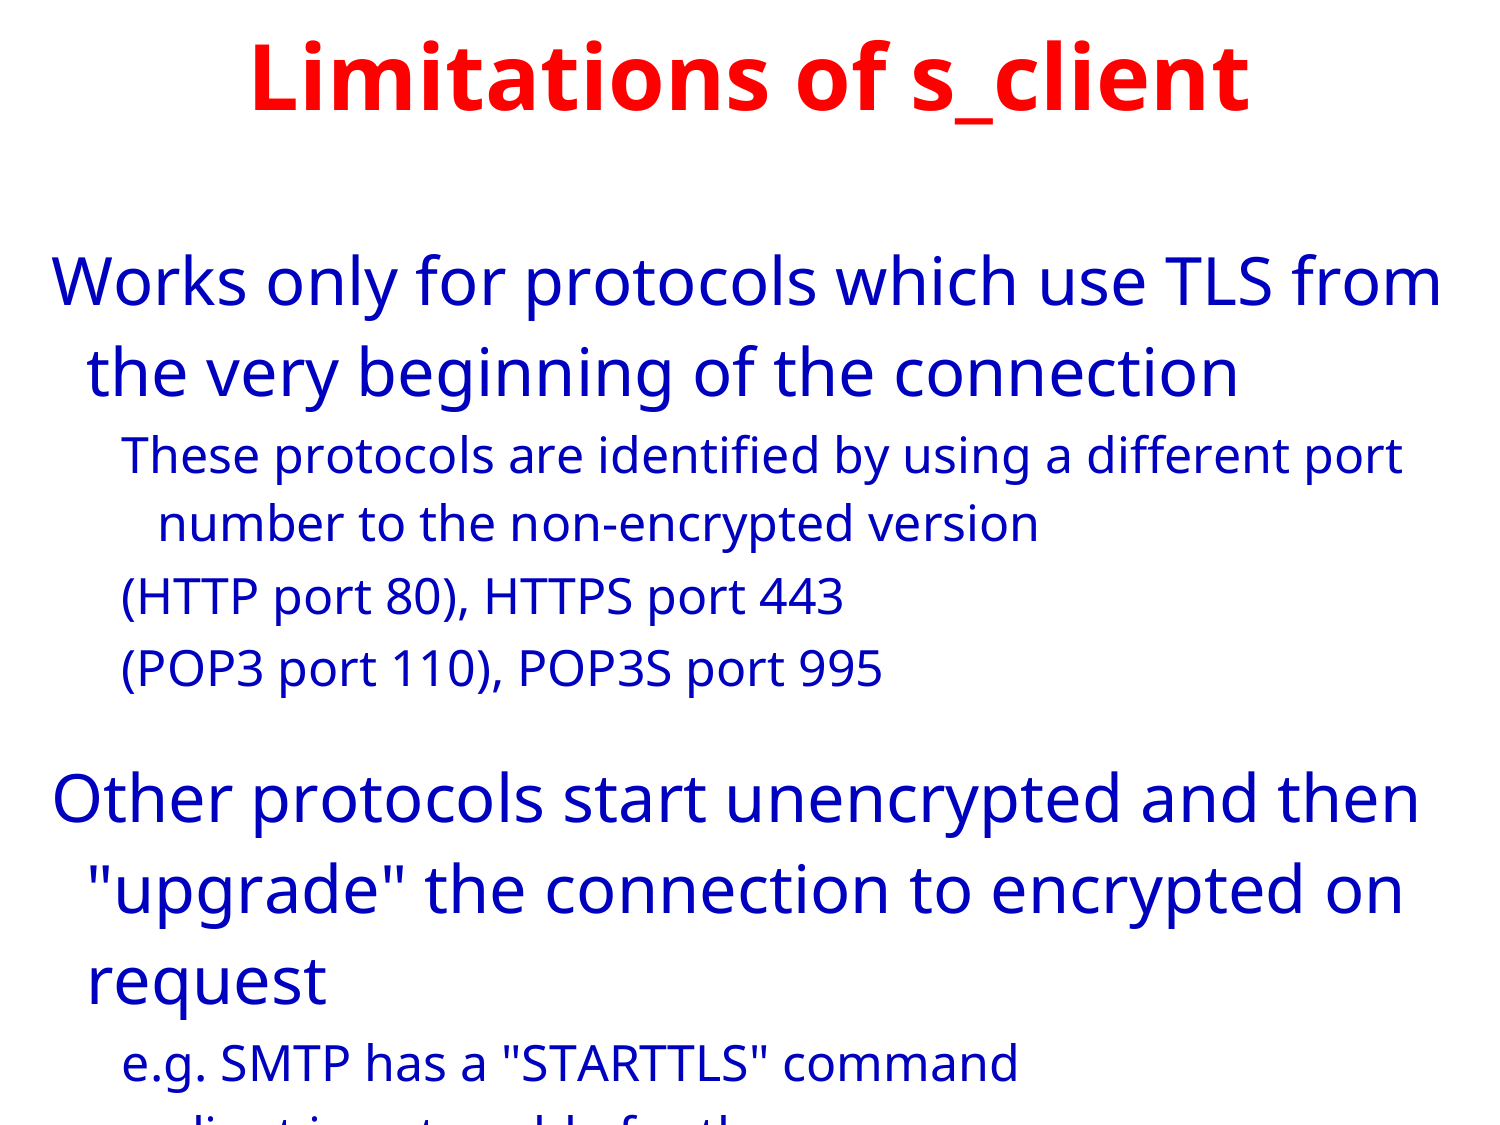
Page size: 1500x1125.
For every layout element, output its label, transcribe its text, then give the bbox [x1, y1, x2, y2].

list Works only for protocols which use TLS from the very beginning of the connection These protocols are identified by using a different port number to the non-encrypted version (HTTP port 80), HTTPS port 443 (POP3 port 110), POP3S port 995 Other protocols start unencrypted and then "upgrade" the connection to encrypted on request e.g. SMTP has a "STARTTLS" command s_client is not usable for these [15, 234, 1484, 1106]
title Limitations of s_client [15, 12, 1484, 226]
